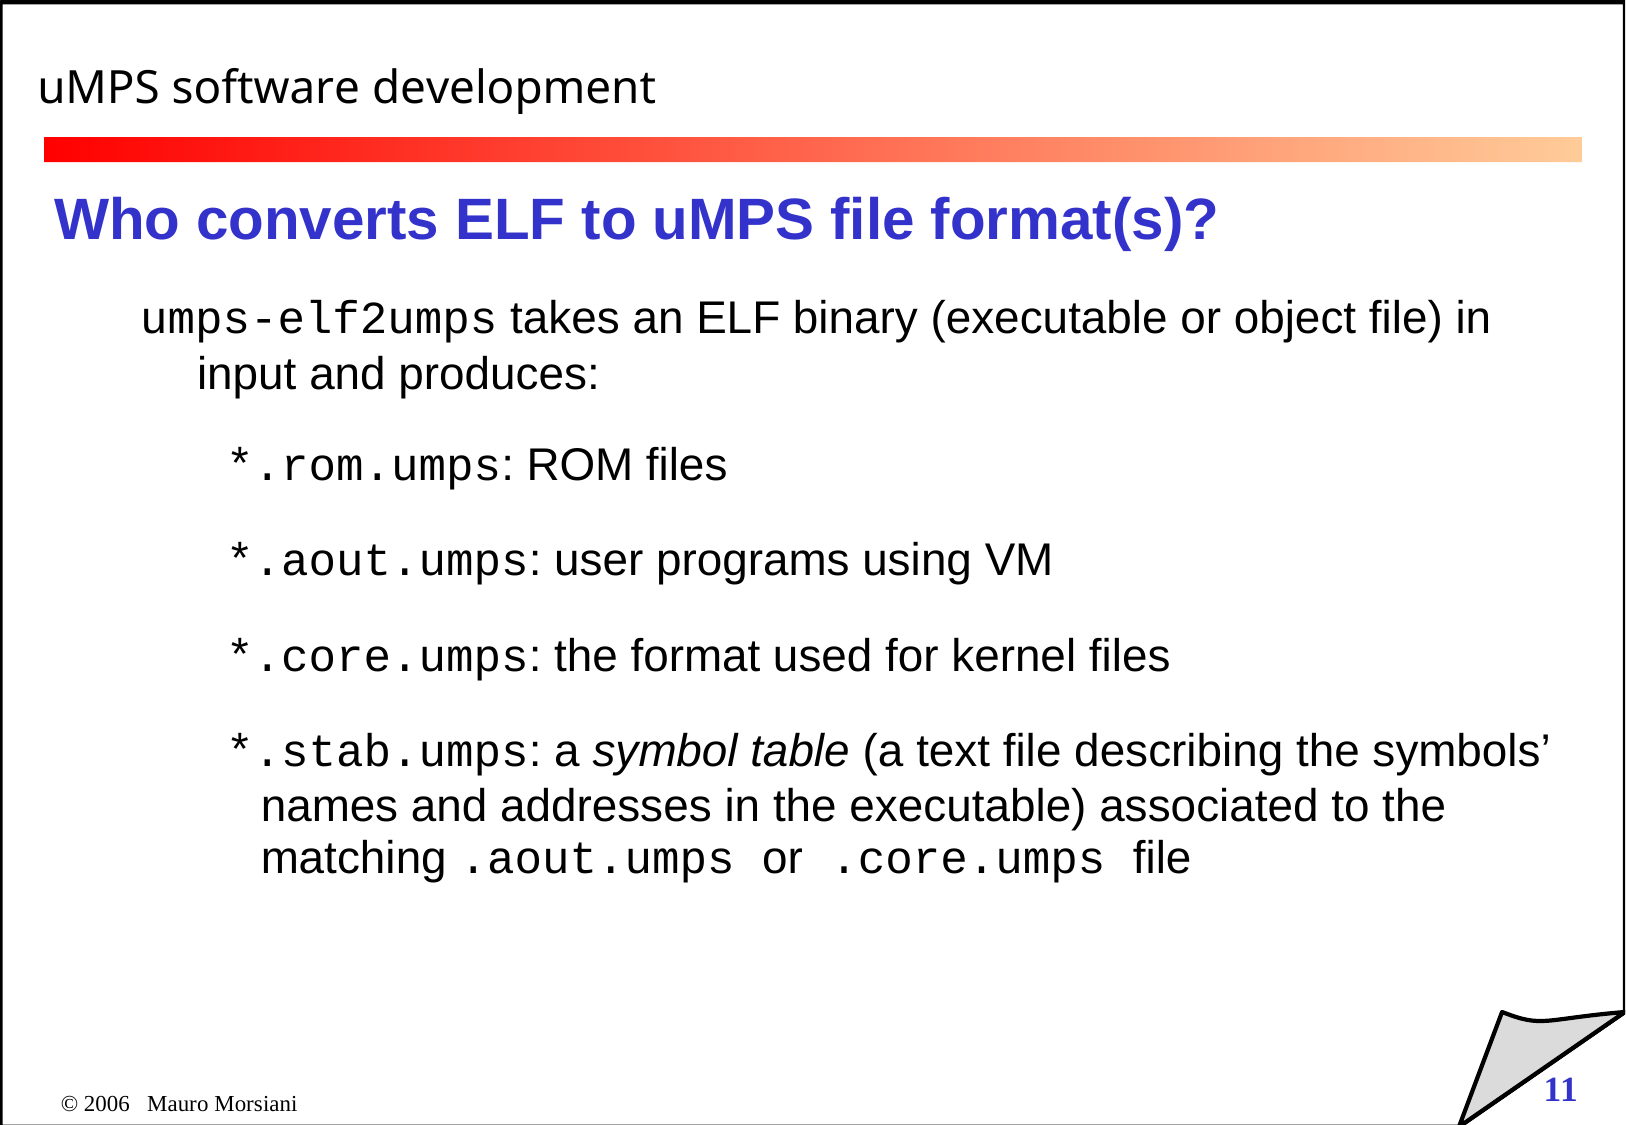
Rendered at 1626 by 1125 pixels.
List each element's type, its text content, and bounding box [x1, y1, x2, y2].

list Who converts ELF to uMPS file format(s)? umps-elf2umps takes an ELF binary (executable or object file) in input and produces: *.rom.umps: ROM files *.aout.umps: user programs using VM *.core.umps: the format used for kernel files *.stab.umps: a symbol table (a text file describing the symbols’ names and addresses in the executable) associated to the matching .aout.umps or .core.umps file [54, 187, 1571, 1124]
title uMPS software development [37, 44, 1588, 131]
